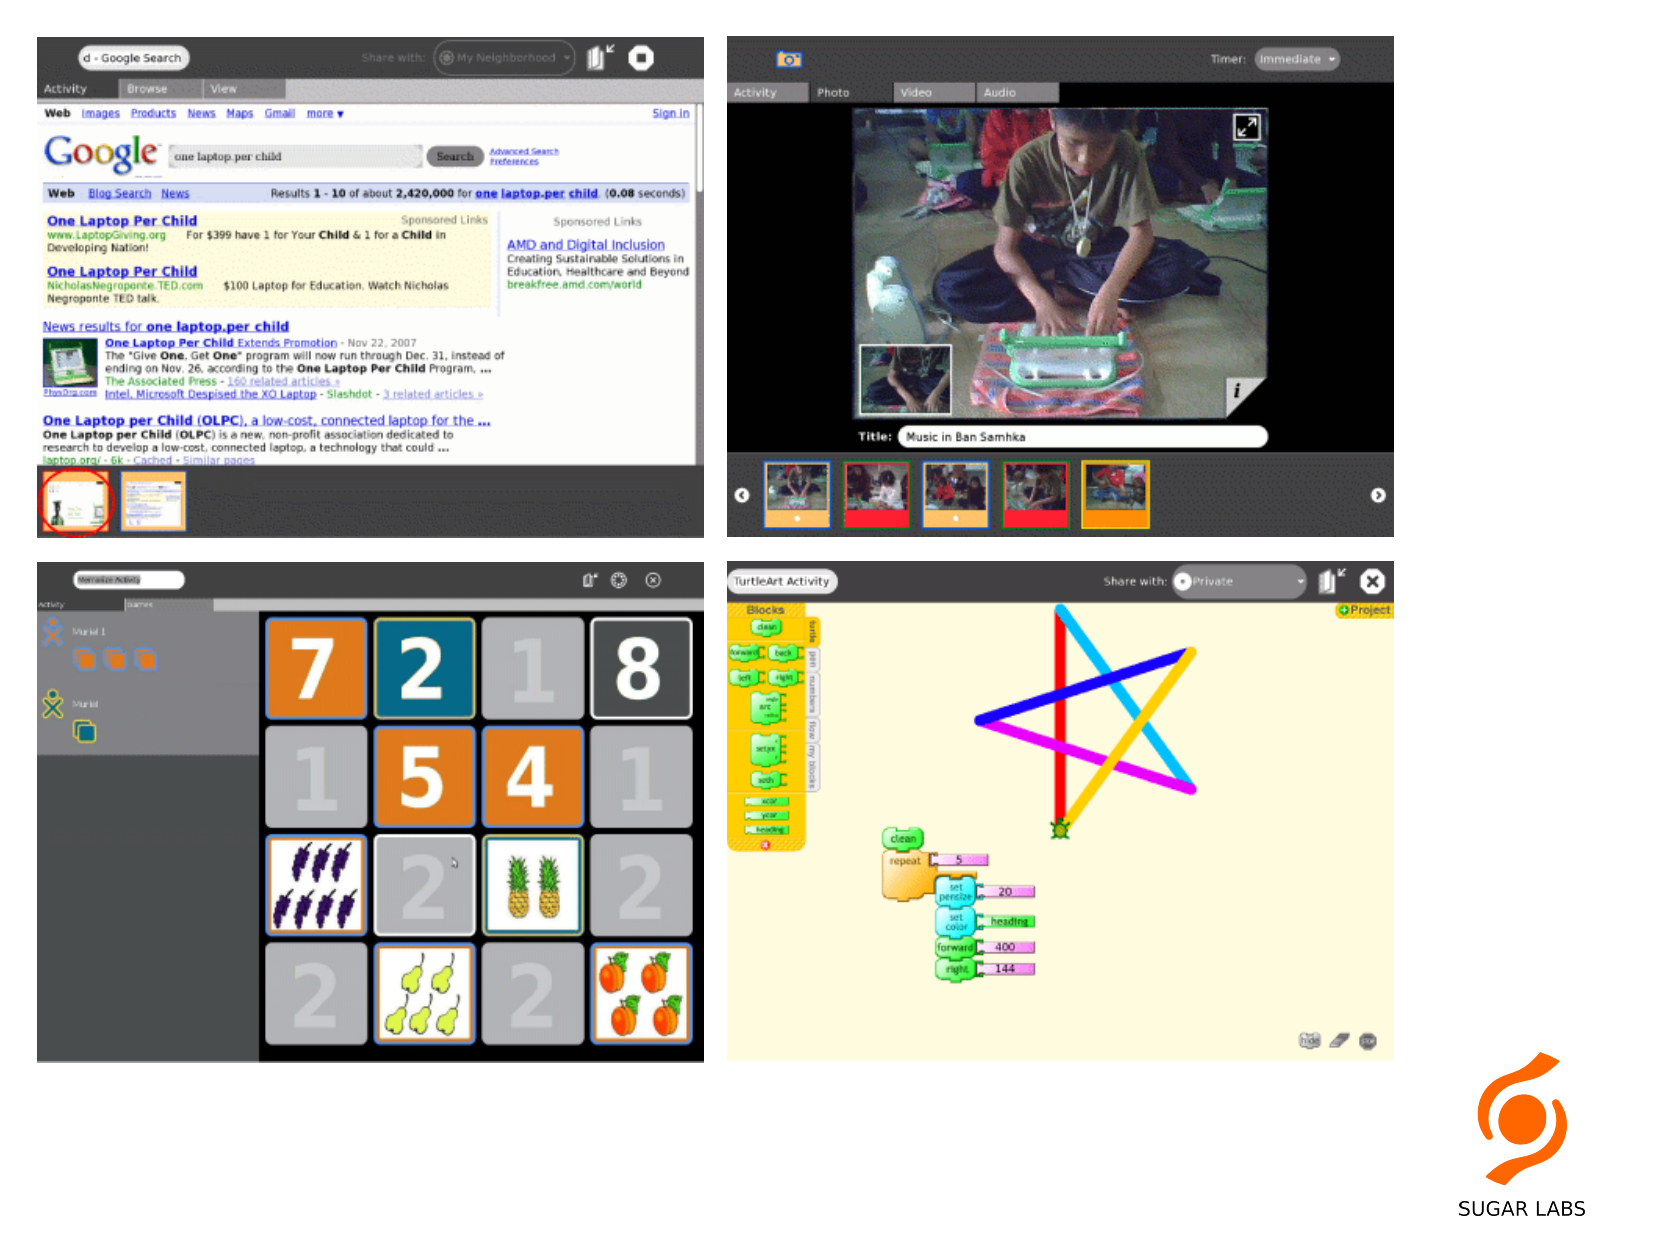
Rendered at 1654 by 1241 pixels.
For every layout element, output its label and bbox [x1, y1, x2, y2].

picture [1459, 1052, 1585, 1216]
picture [727, 561, 1394, 1062]
picture [37, 562, 704, 1063]
picture [727, 36, 1394, 537]
picture [37, 37, 704, 538]
